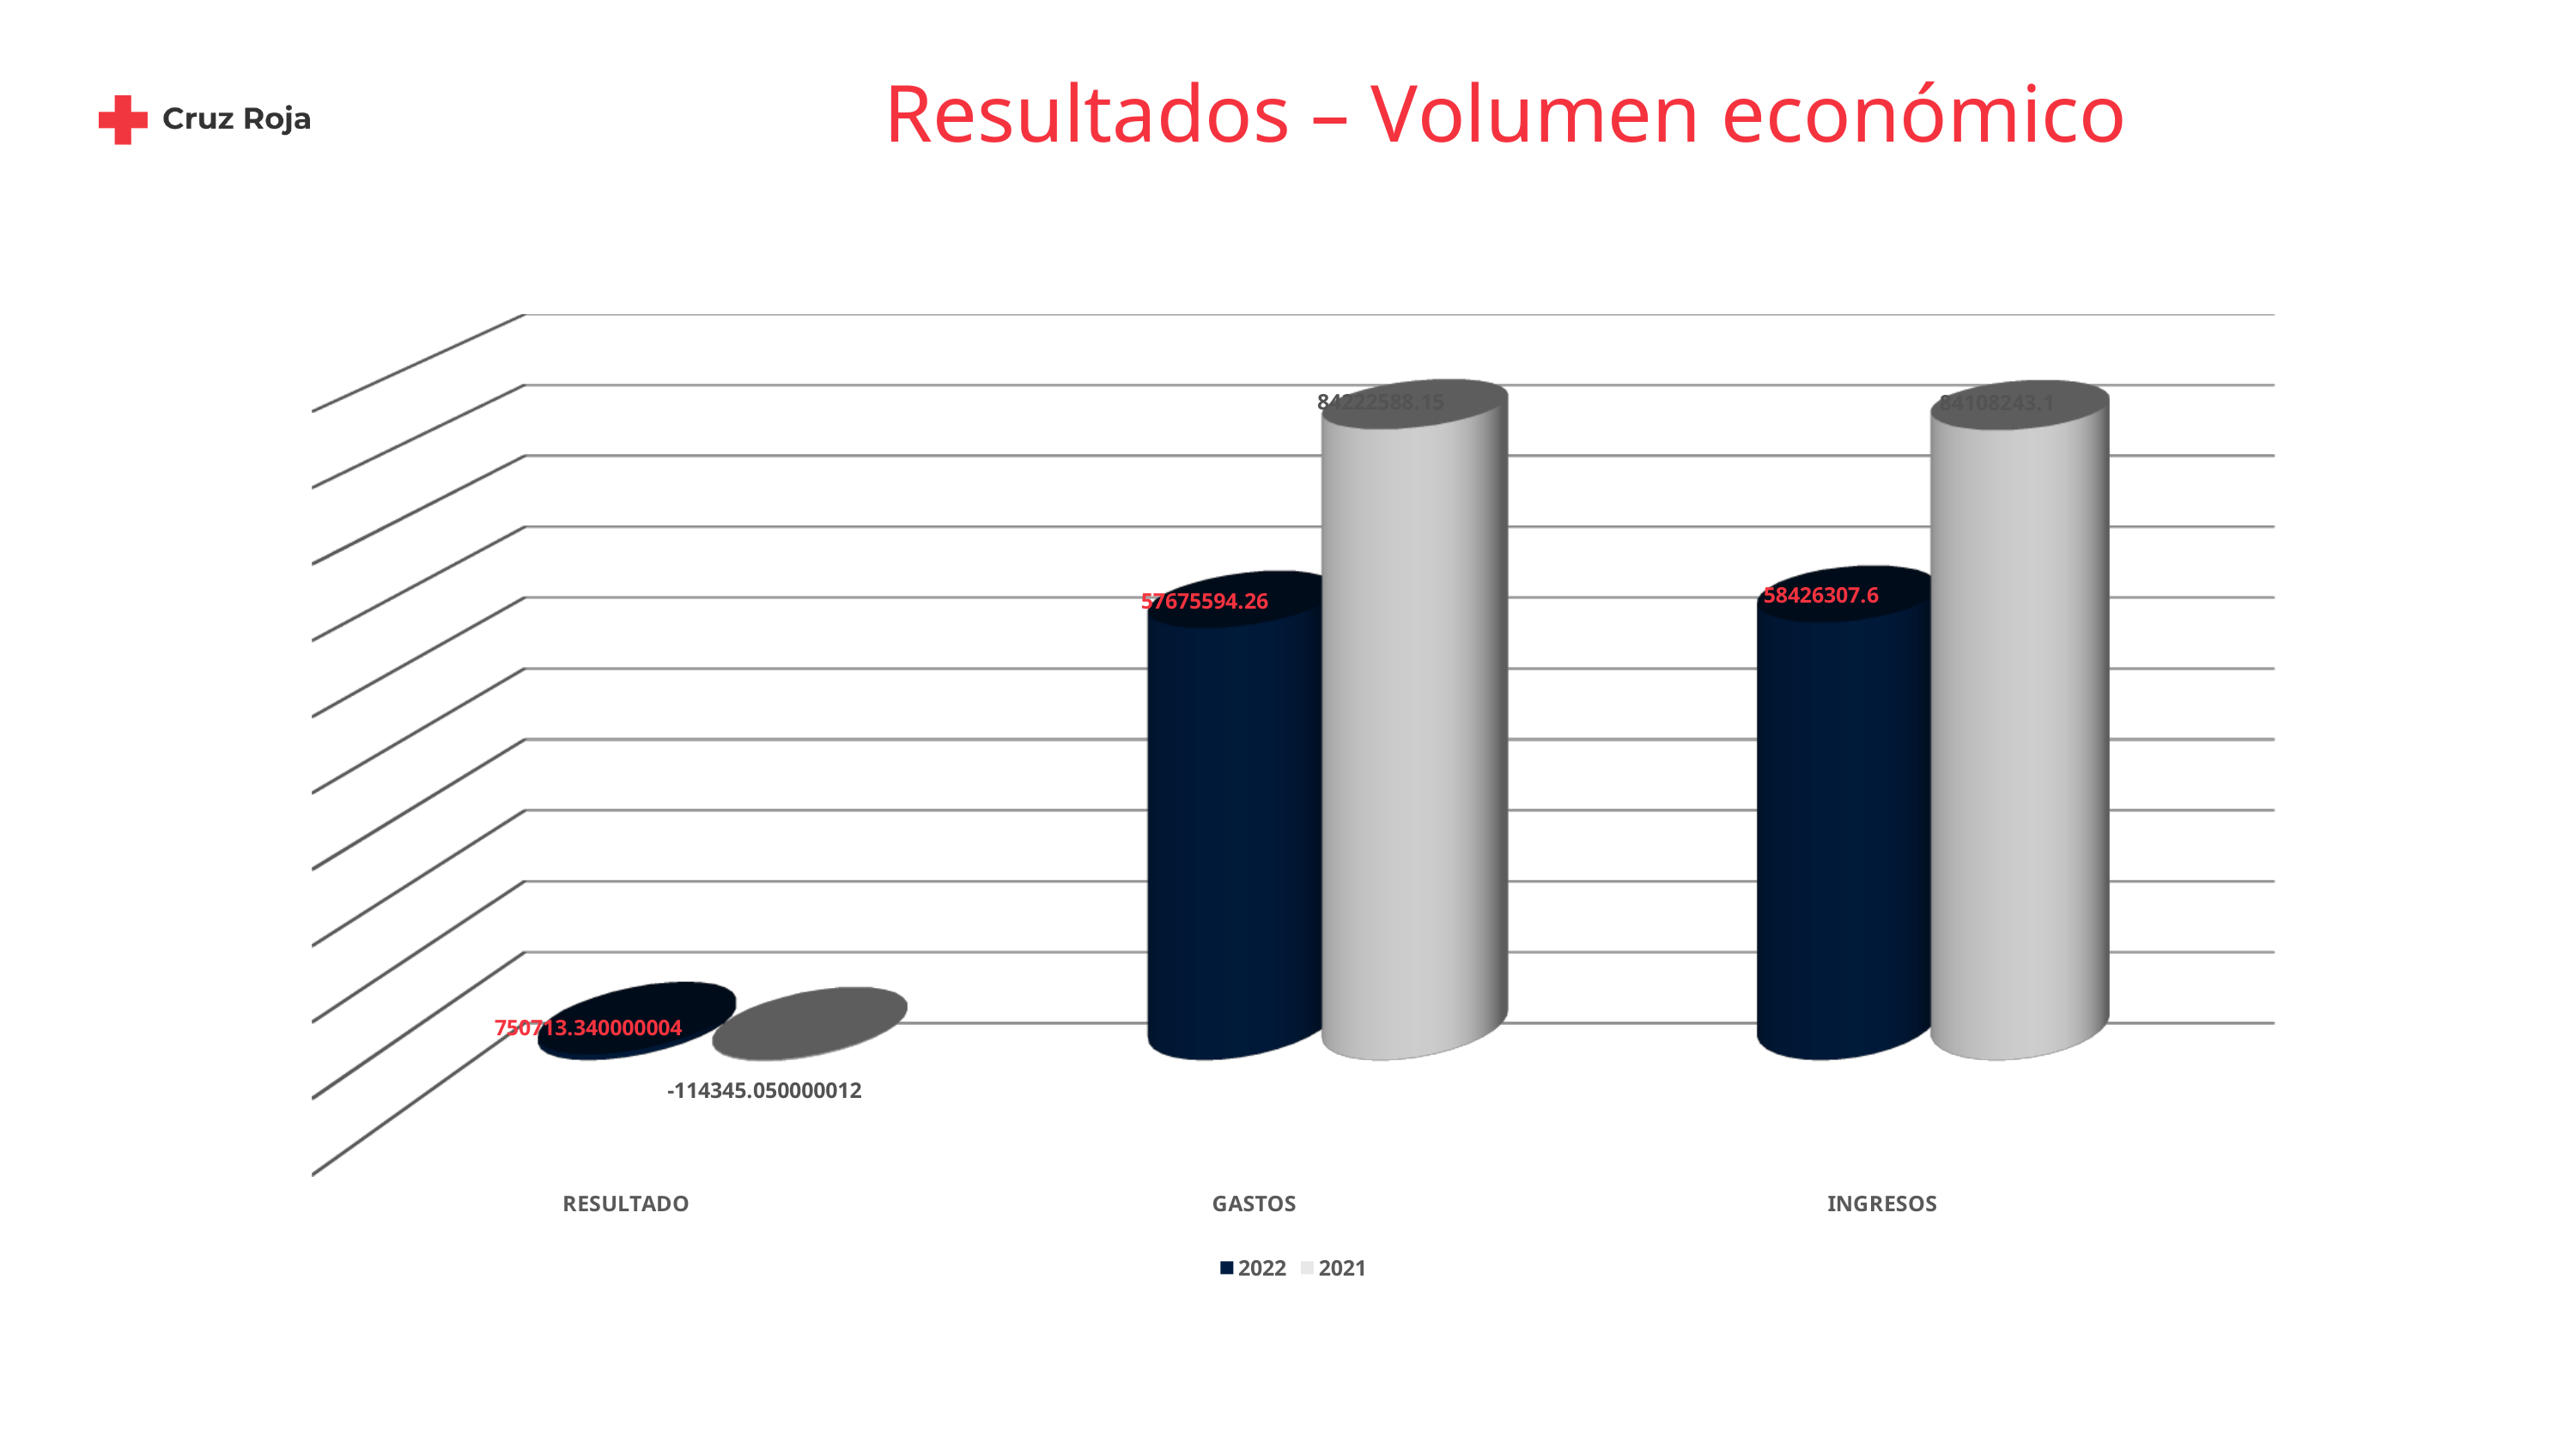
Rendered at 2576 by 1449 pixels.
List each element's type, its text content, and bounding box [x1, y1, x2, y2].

text_box Resultados – Volumen económico [871, 75, 2501, 165]
chart [230, 294, 2358, 1288]
